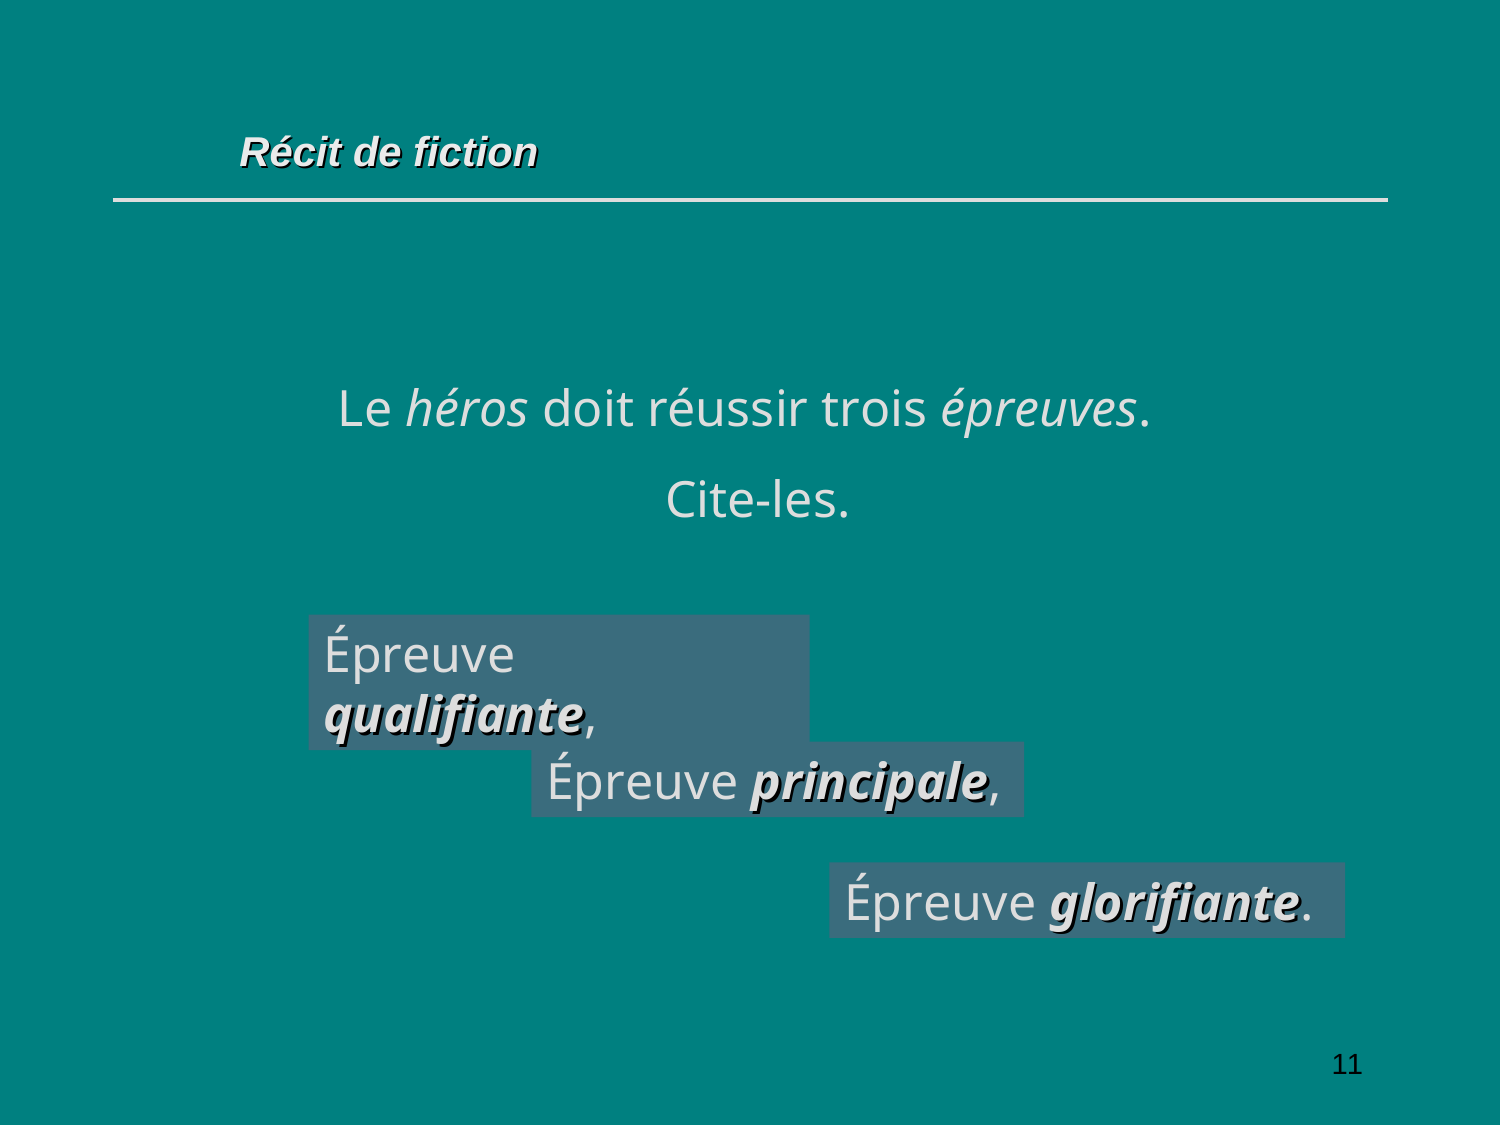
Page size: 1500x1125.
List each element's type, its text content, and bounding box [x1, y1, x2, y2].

text_box Épreuve glorifiante. [829, 862, 1346, 938]
text_box Épreuve principale, [531, 741, 1025, 818]
text_box Récit de fiction [224, 116, 554, 183]
text_box Épreuve qualifiante, [308, 614, 810, 751]
text_box Le héros doit réussir trois épreuves. Cite-les. [180, 368, 1336, 536]
